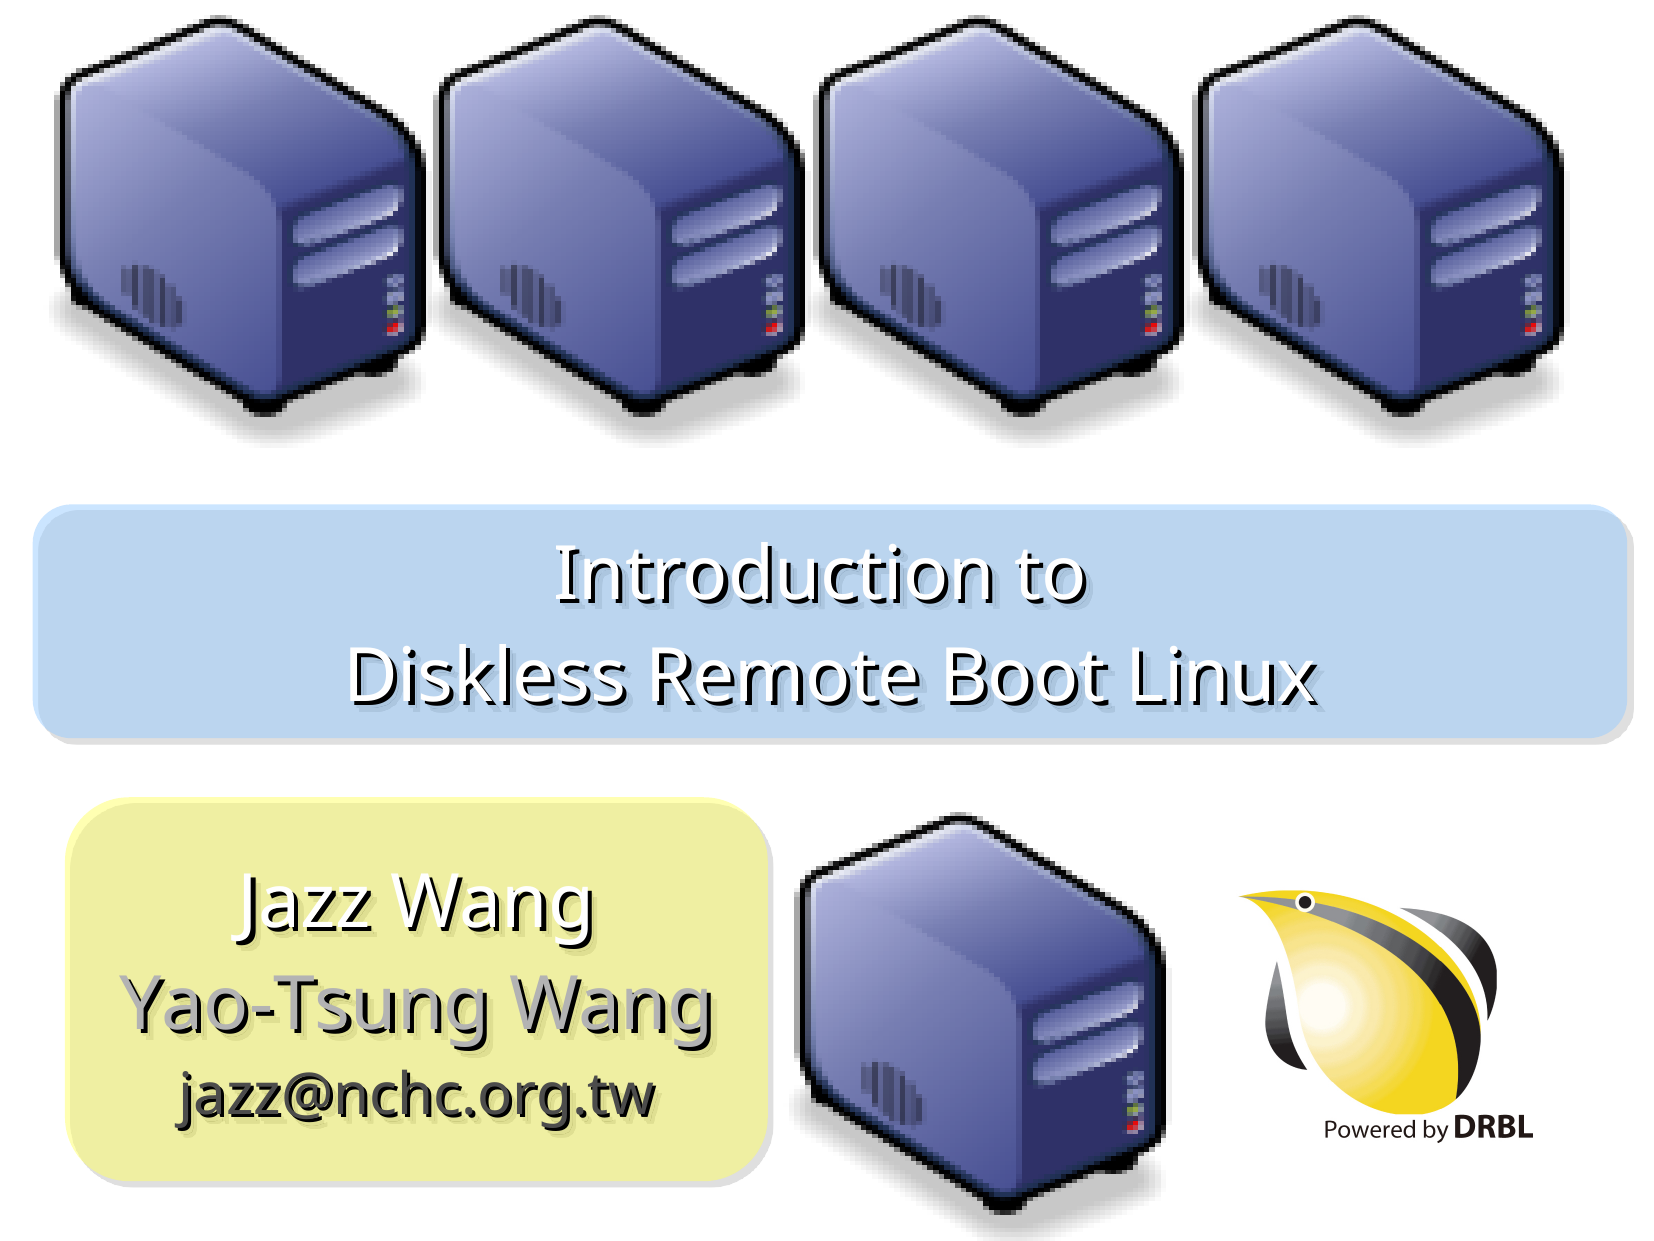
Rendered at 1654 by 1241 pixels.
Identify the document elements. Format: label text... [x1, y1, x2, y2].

text_box Introduction to Diskless Remote Boot Linux [32, 504, 1628, 739]
picture [1224, 874, 1548, 1152]
text_box Jazz Wang Yao-Tsung Wang jazz@nchc.org.tw [64, 797, 768, 1182]
picture [27, 2, 1609, 502]
picture [767, 799, 1211, 1241]
